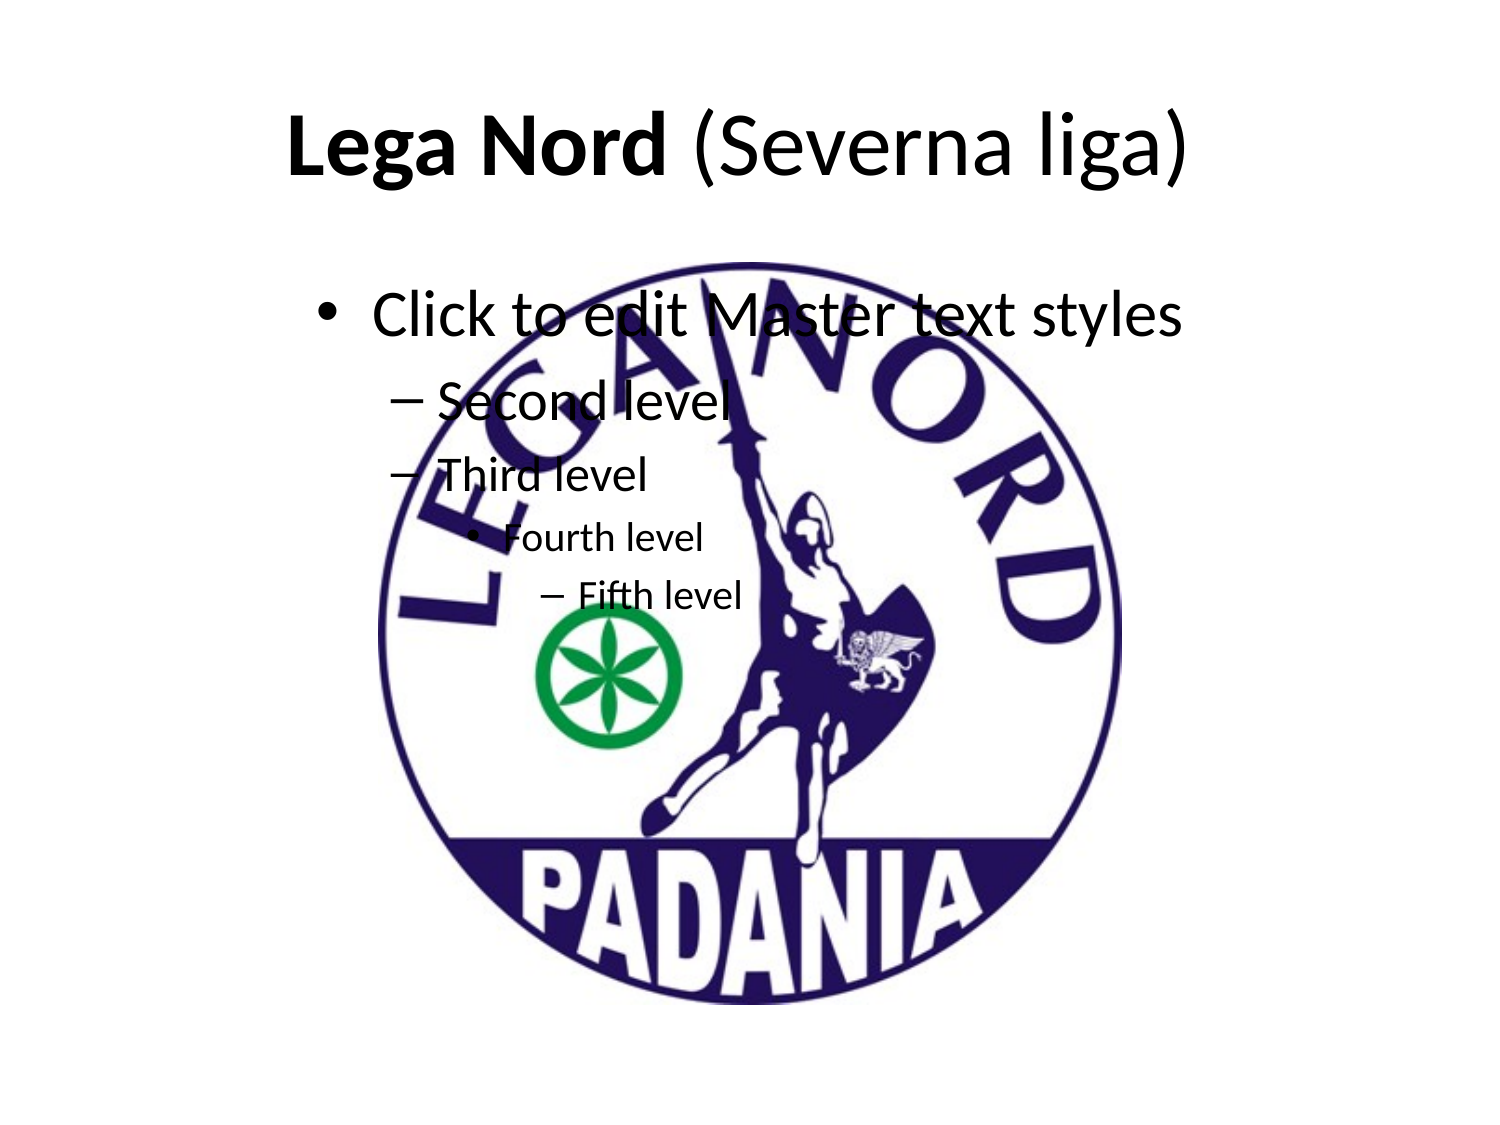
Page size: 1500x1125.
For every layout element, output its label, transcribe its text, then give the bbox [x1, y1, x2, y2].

title Lega Nord (Severna liga) [75, 45, 1425, 233]
picture [75, 262, 1425, 1005]
